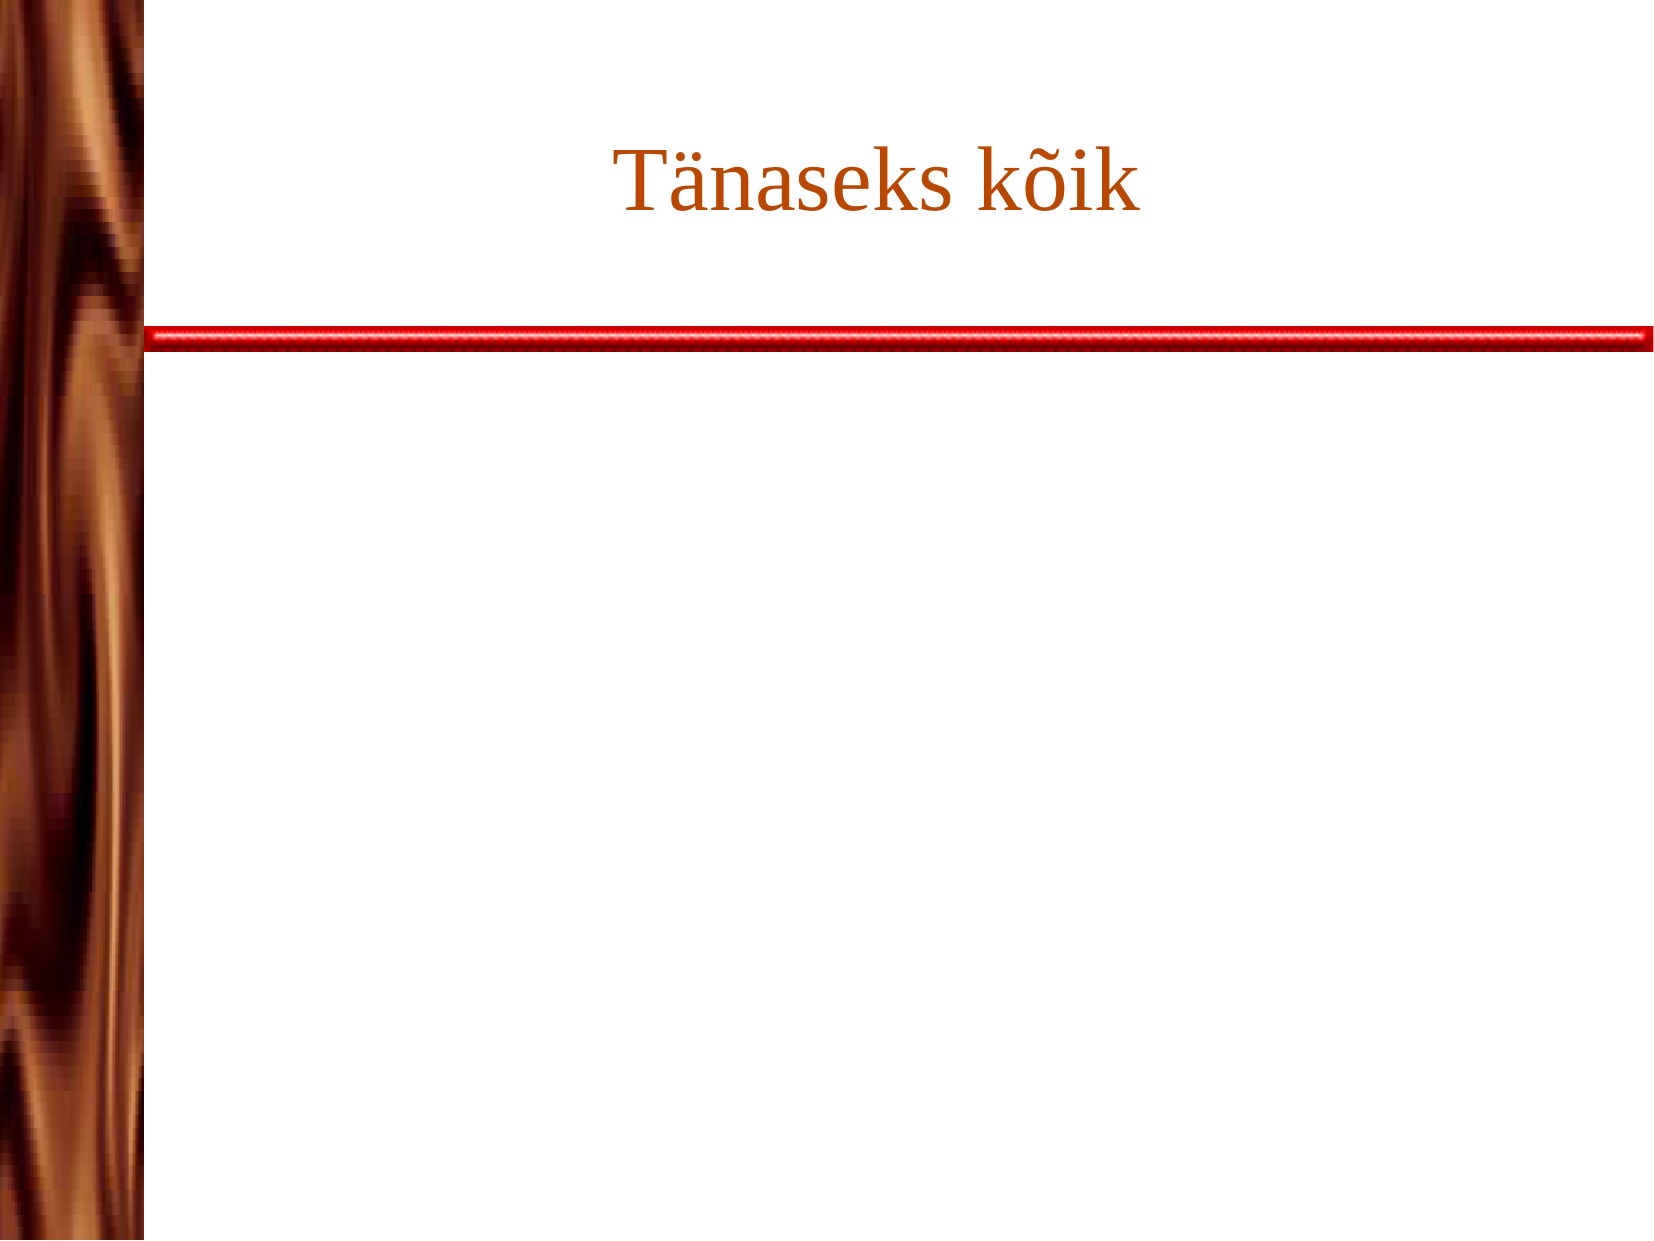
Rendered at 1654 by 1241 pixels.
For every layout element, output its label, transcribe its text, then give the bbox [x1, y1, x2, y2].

title Tänaseks kõik [154, 69, 1566, 281]
picture [0, 0, 1654, 1240]
